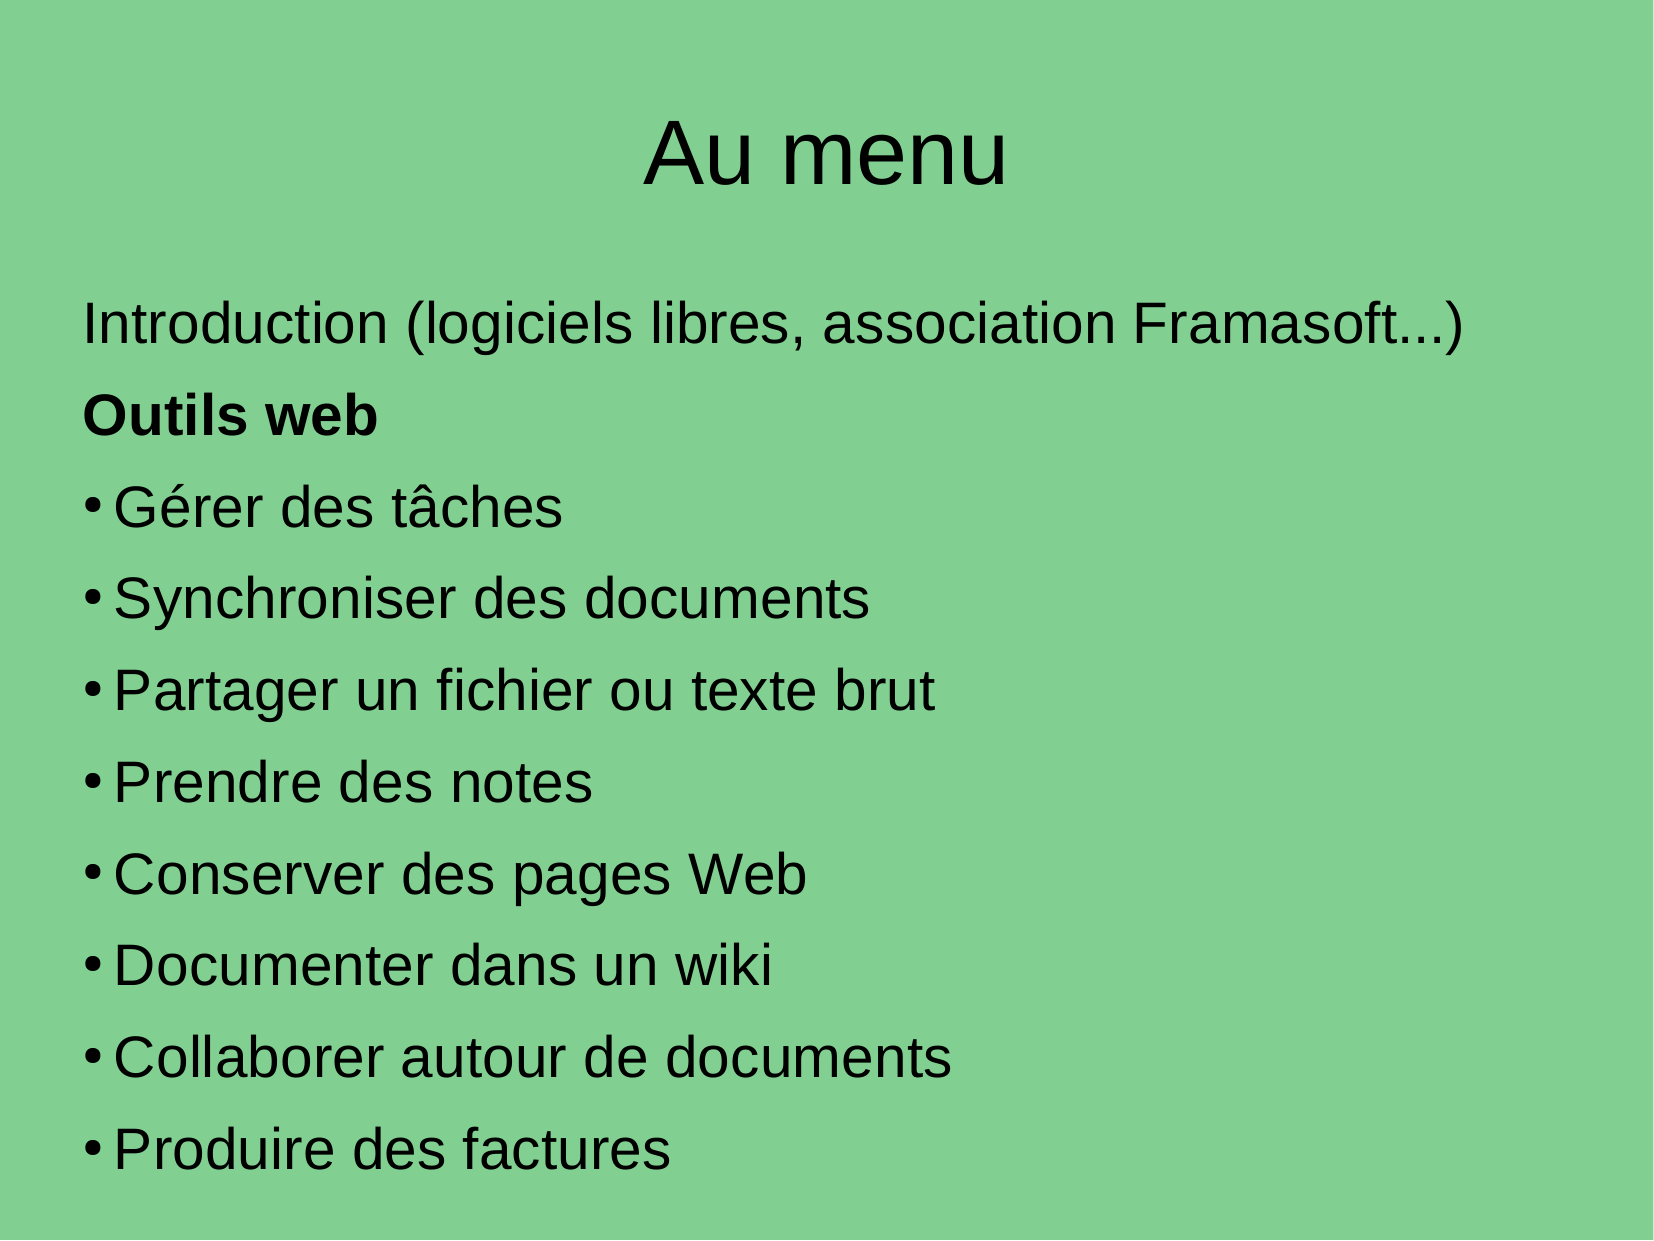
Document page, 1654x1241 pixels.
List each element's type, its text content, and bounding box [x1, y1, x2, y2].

list Introduction (logiciels libres, association Framasoft...) Outils web Gérer des tâches Synchroniser des documents Partager un fichier ou texte brut Prendre des notes Conserver des pages Web Documenter dans un wiki Collaborer autour de documents Produire des factures [82, 290, 1571, 1186]
title Au menu [82, 49, 1571, 257]
